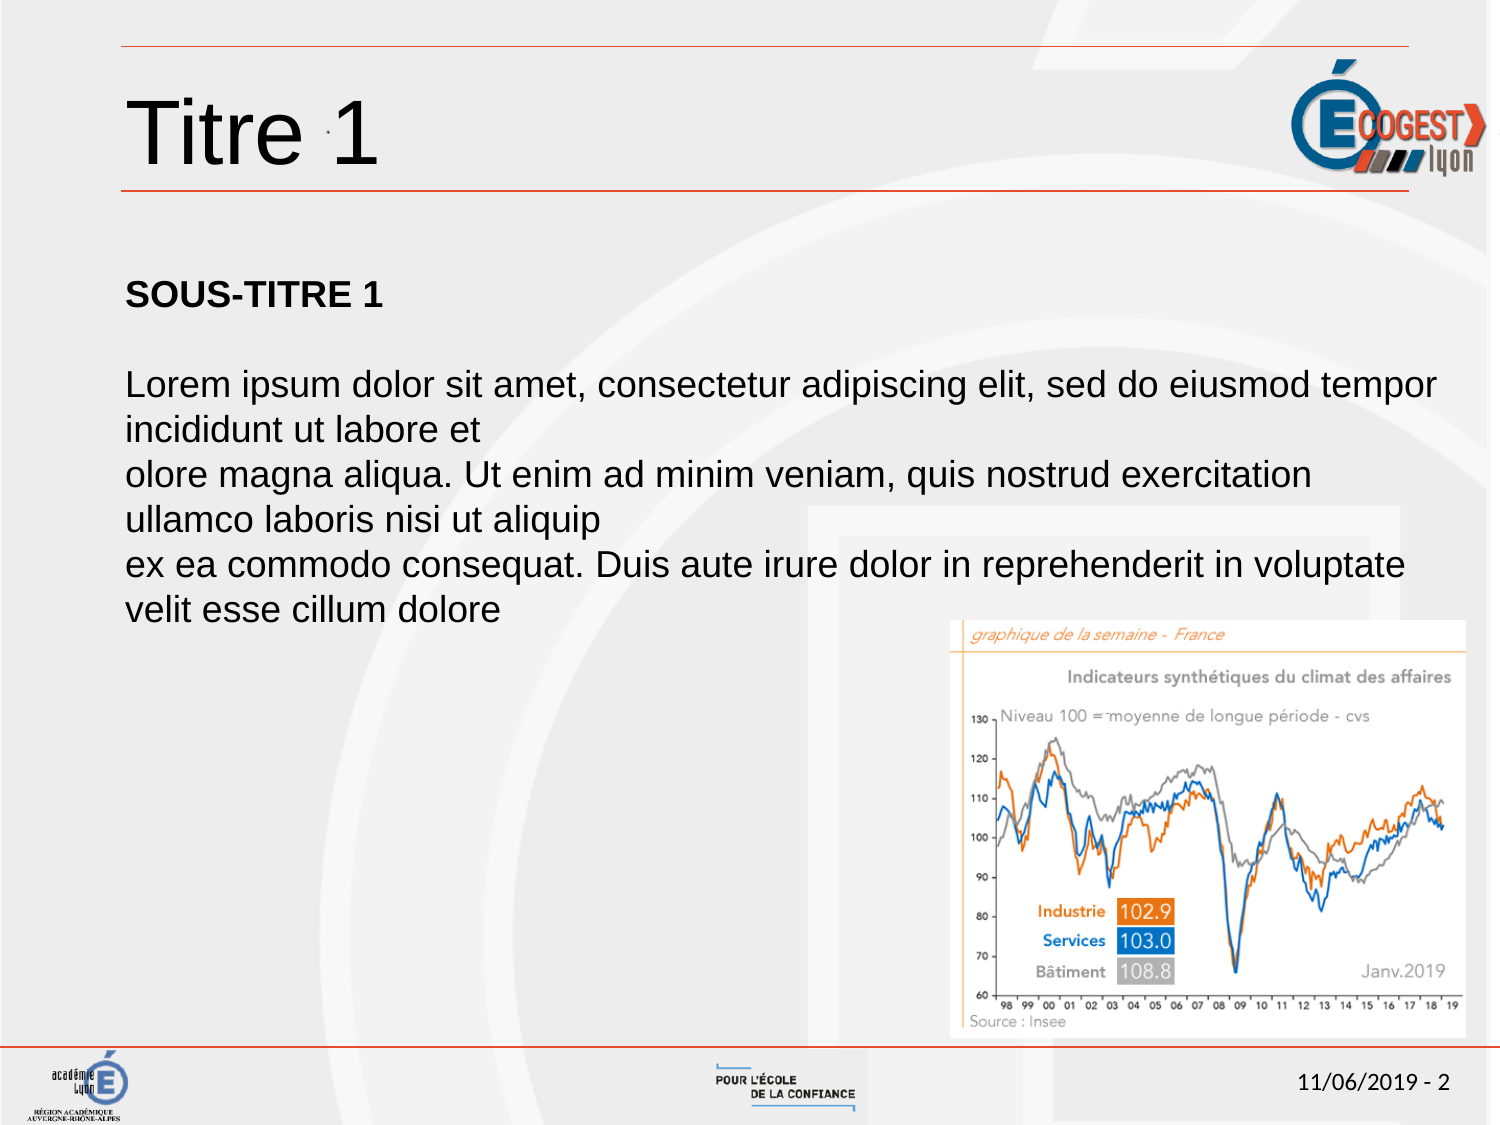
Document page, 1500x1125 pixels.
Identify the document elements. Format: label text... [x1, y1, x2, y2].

picture [0, 1048, 1500, 1125]
text_box 11/06/2019 - <numéro> [1282, 1058, 1478, 1125]
title Titre 1 [110, 65, 1194, 181]
picture [0, 0, 1500, 1046]
subtitle SOUS-TITRE 1 Lorem ipsum dolor sit amet, consectetur adipiscing elit, sed do eiusmod tempor incididunt ut labore et olore magna aliqua. Ut enim ad minim veniam, quis nostrud exercitation ullamco laboris nisi ut aliquip ex ea commodo consequat. Duis aute irure dolor in reprehenderit in voluptate velit esse cillum dolore [110, 262, 1458, 1007]
